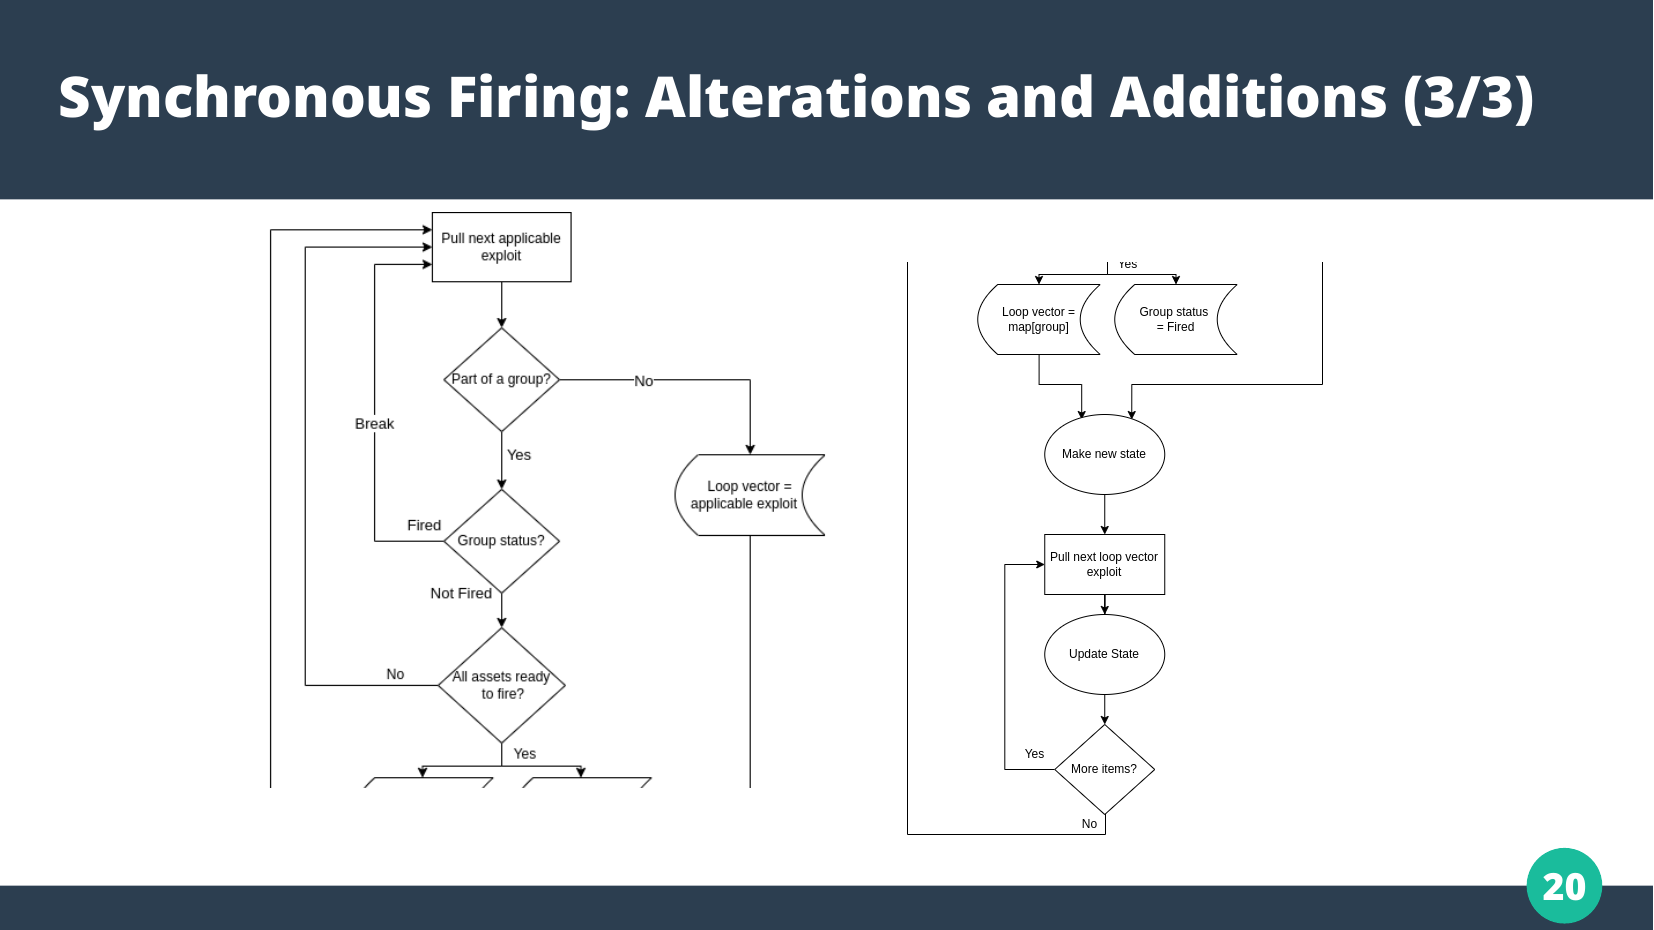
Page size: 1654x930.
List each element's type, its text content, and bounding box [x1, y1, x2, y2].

title Synchronous Firing: Alterations and Additions (3/3) [58, 36, 1594, 156]
picture [900, 262, 1388, 843]
picture [262, 212, 826, 788]
